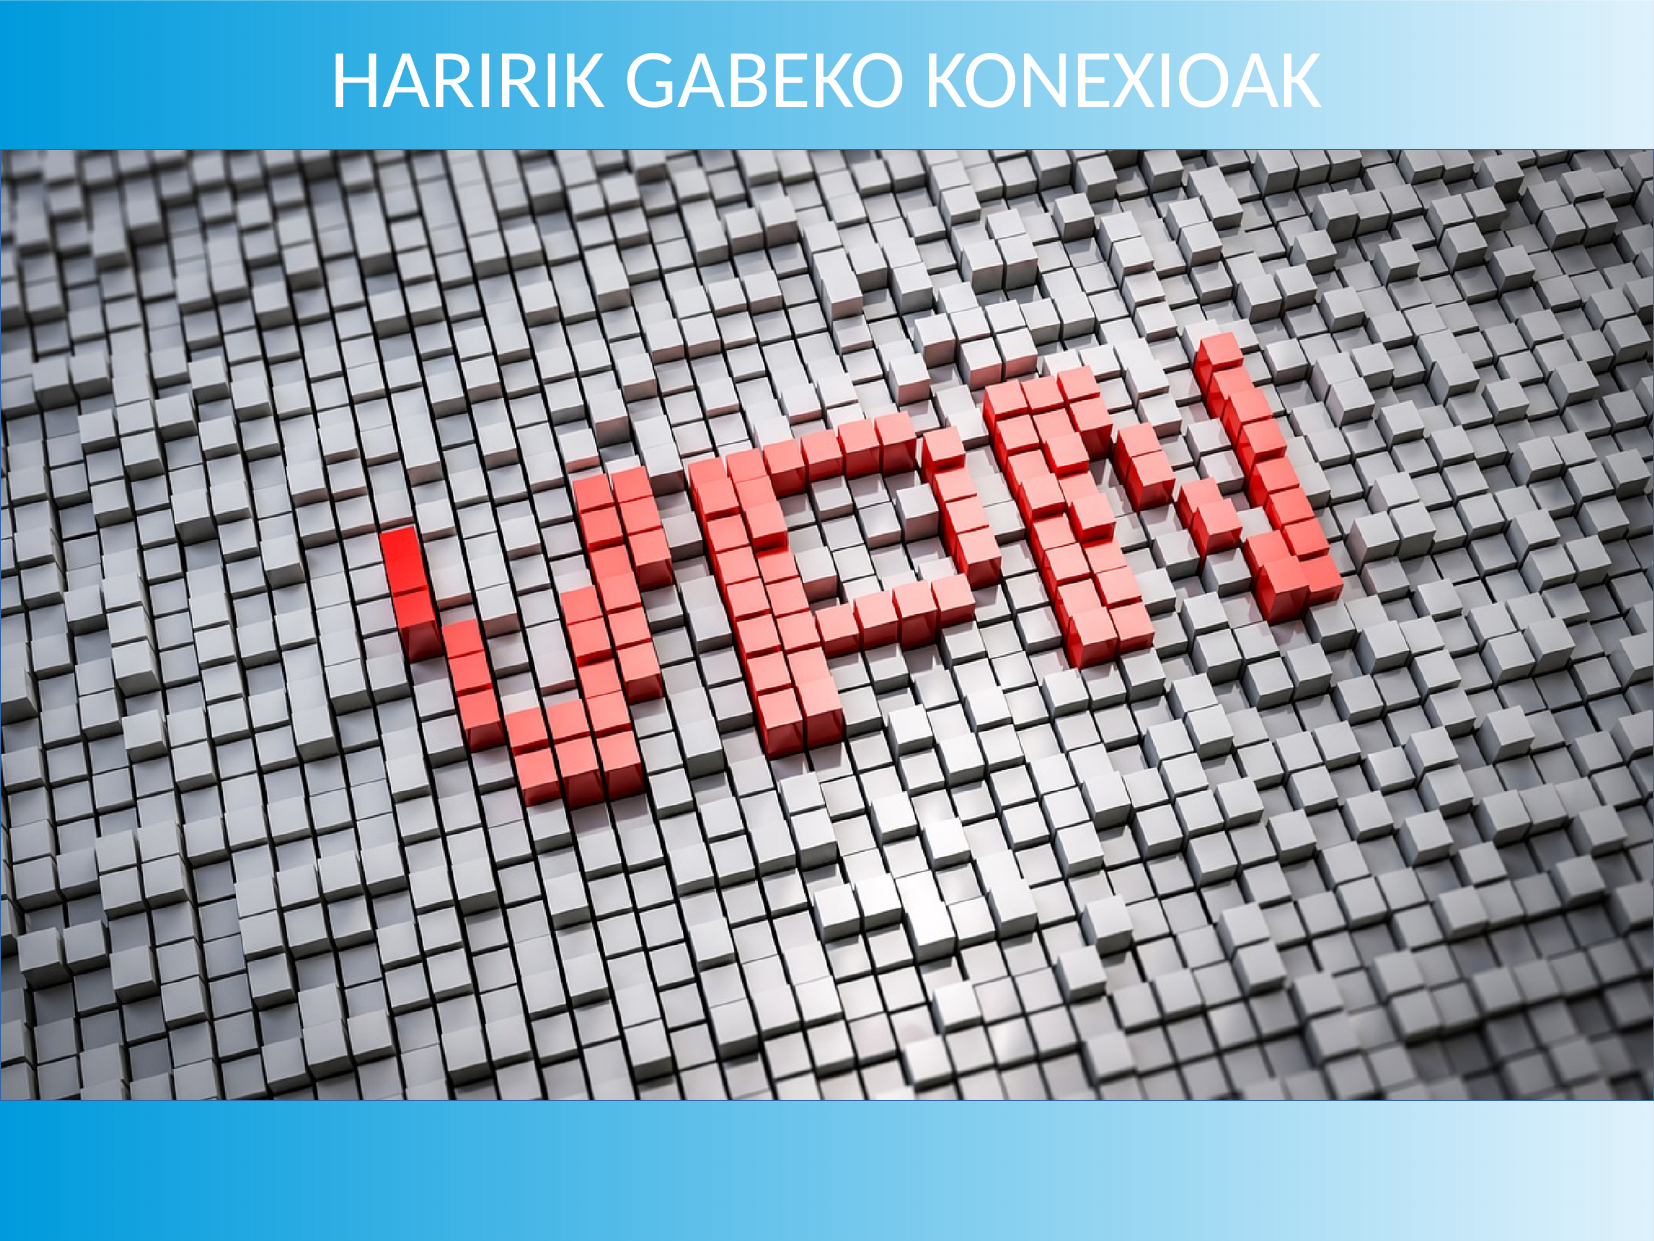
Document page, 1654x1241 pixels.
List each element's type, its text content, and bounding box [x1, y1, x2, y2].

picture [0, 0, 1654, 1241]
title HARIRIK GABEKO KONEXIOAK [82, 38, 1571, 136]
